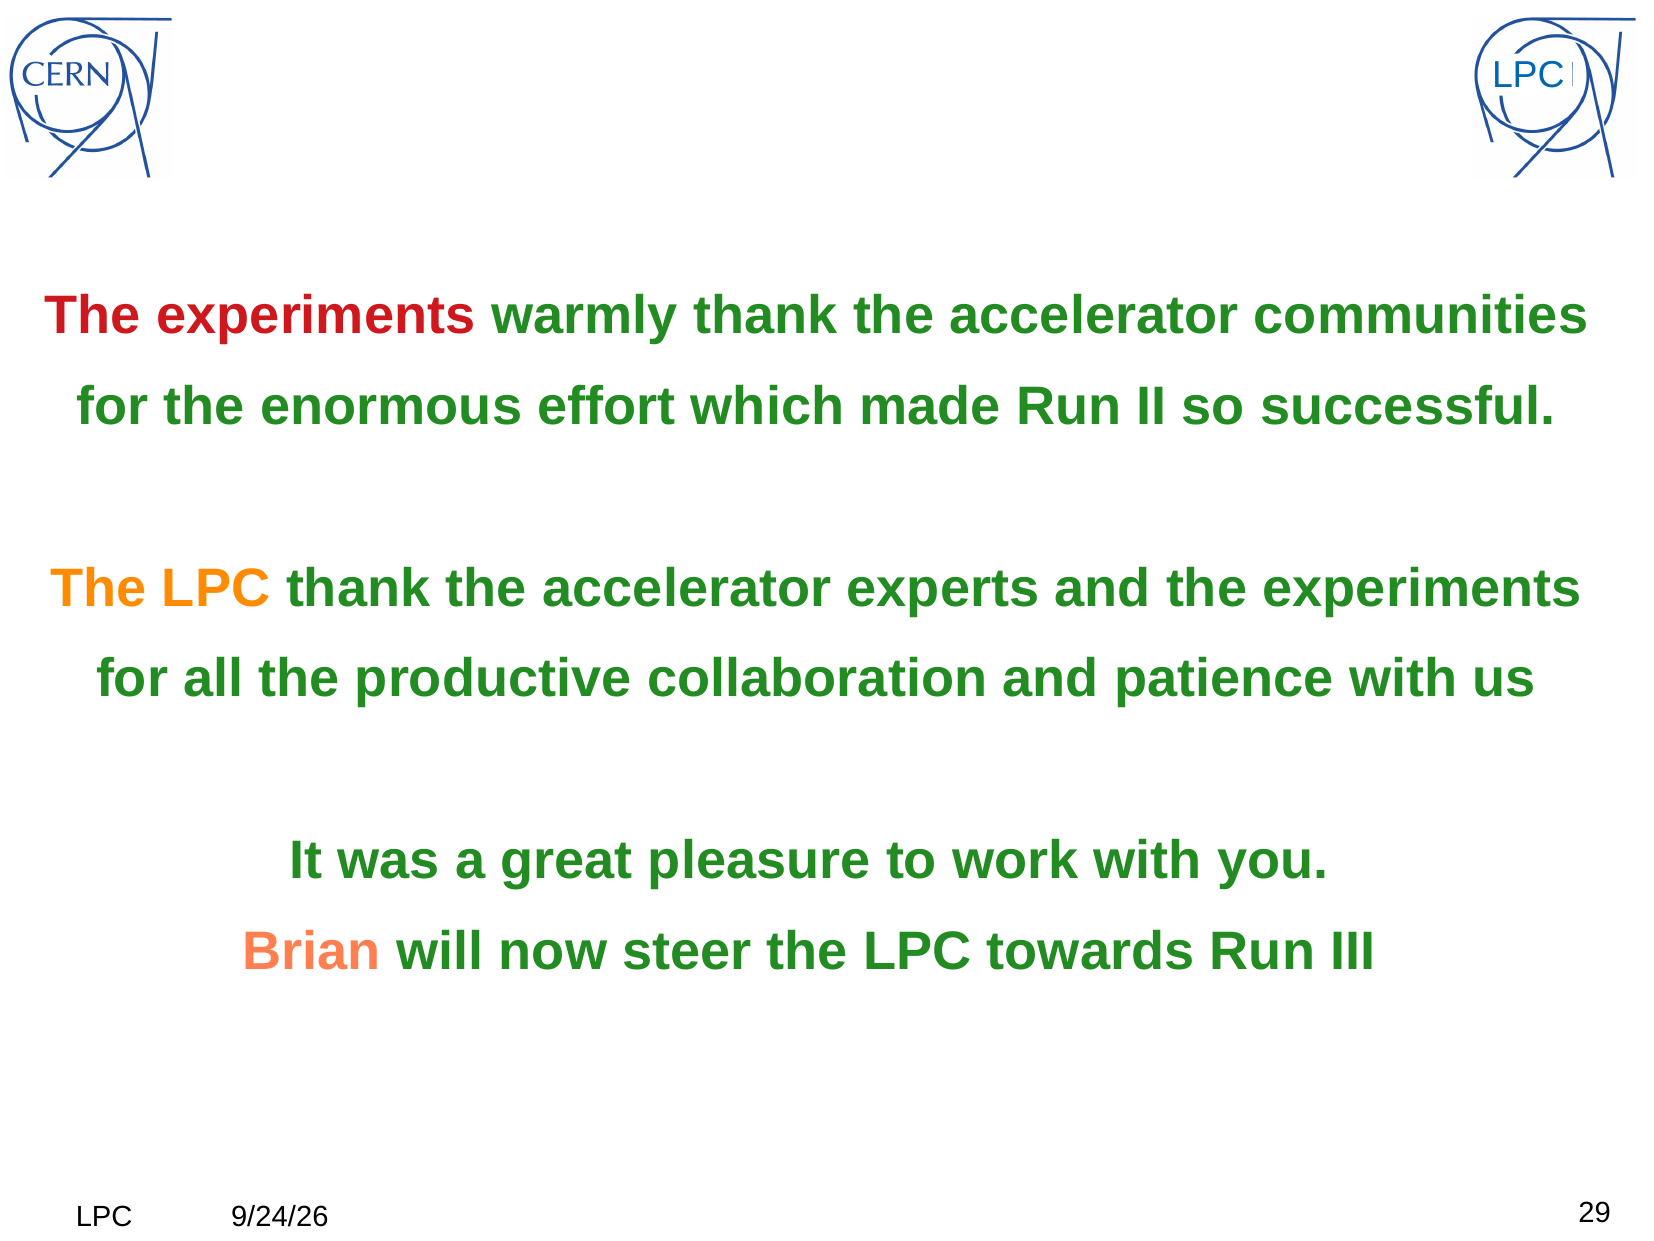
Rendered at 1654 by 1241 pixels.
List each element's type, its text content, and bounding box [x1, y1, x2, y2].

subtitle The experiments warmly thank the accelerator communities for the enormous effort which made Run II so successful. The LPC thank the accelerator experts and the experiments for all the productive collaboration and patience with us It was a great pleasure to work with you. Brian will now steer the LPC towards Run III [25, 160, 1609, 1076]
picture [5, 14, 174, 180]
picture [1470, 14, 1638, 180]
